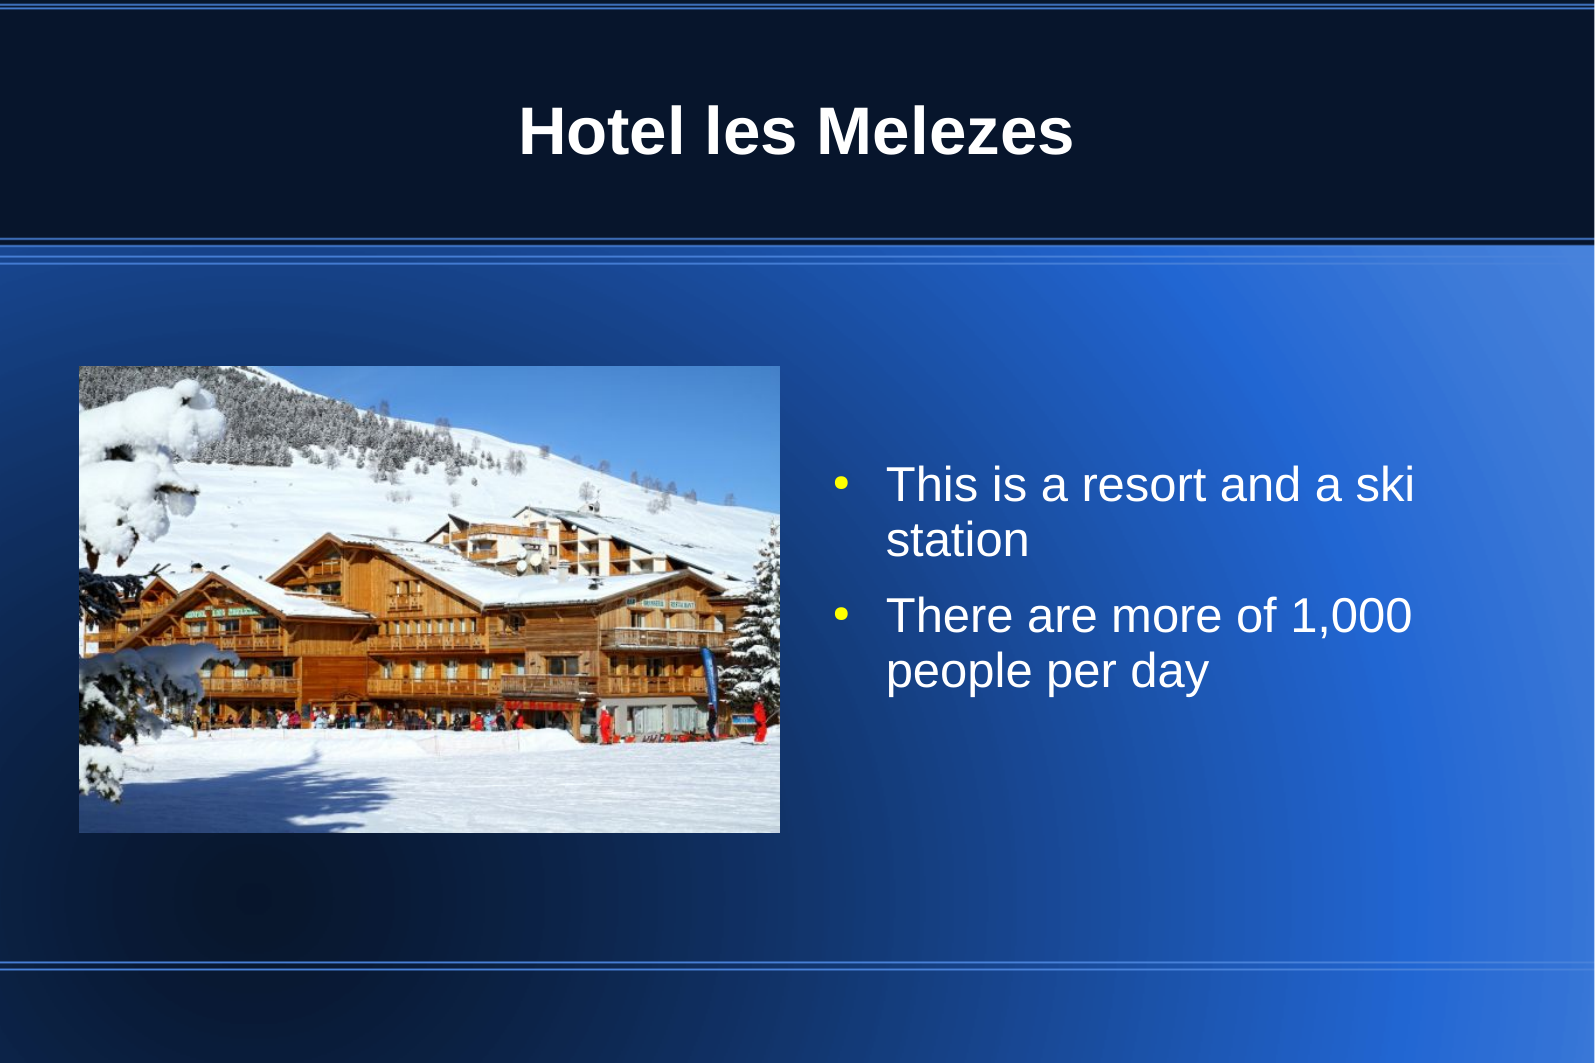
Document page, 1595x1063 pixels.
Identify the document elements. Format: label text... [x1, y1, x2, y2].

picture [0, 0, 1595, 1063]
title Hotel les Melezes [79, 42, 1515, 220]
list This is a resort and a ski station There are more of 1,000 people per day [814, 304, 1516, 992]
